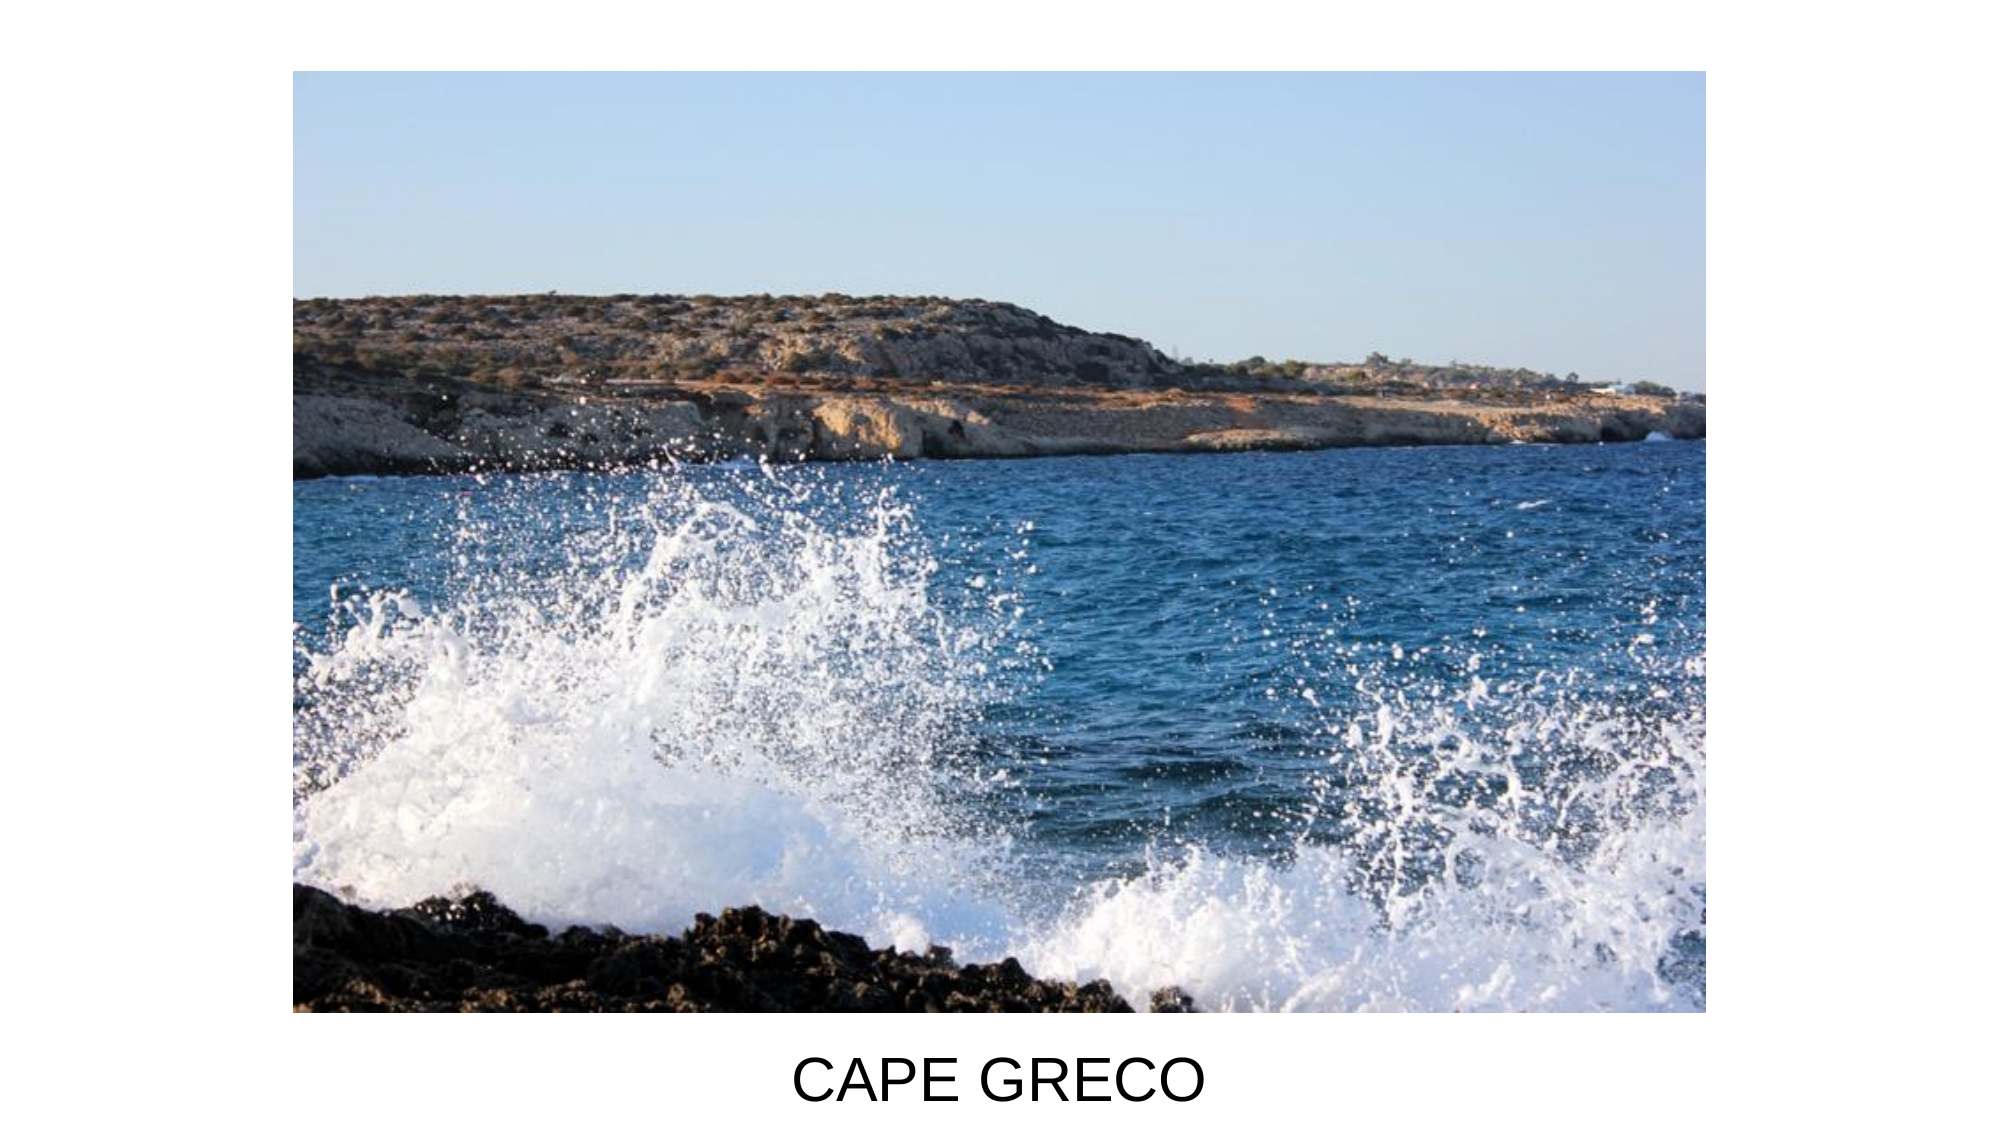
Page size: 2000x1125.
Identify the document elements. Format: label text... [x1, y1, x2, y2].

picture [293, 71, 1706, 1013]
text_box CAPE GRECO [604, 1023, 1395, 1125]
